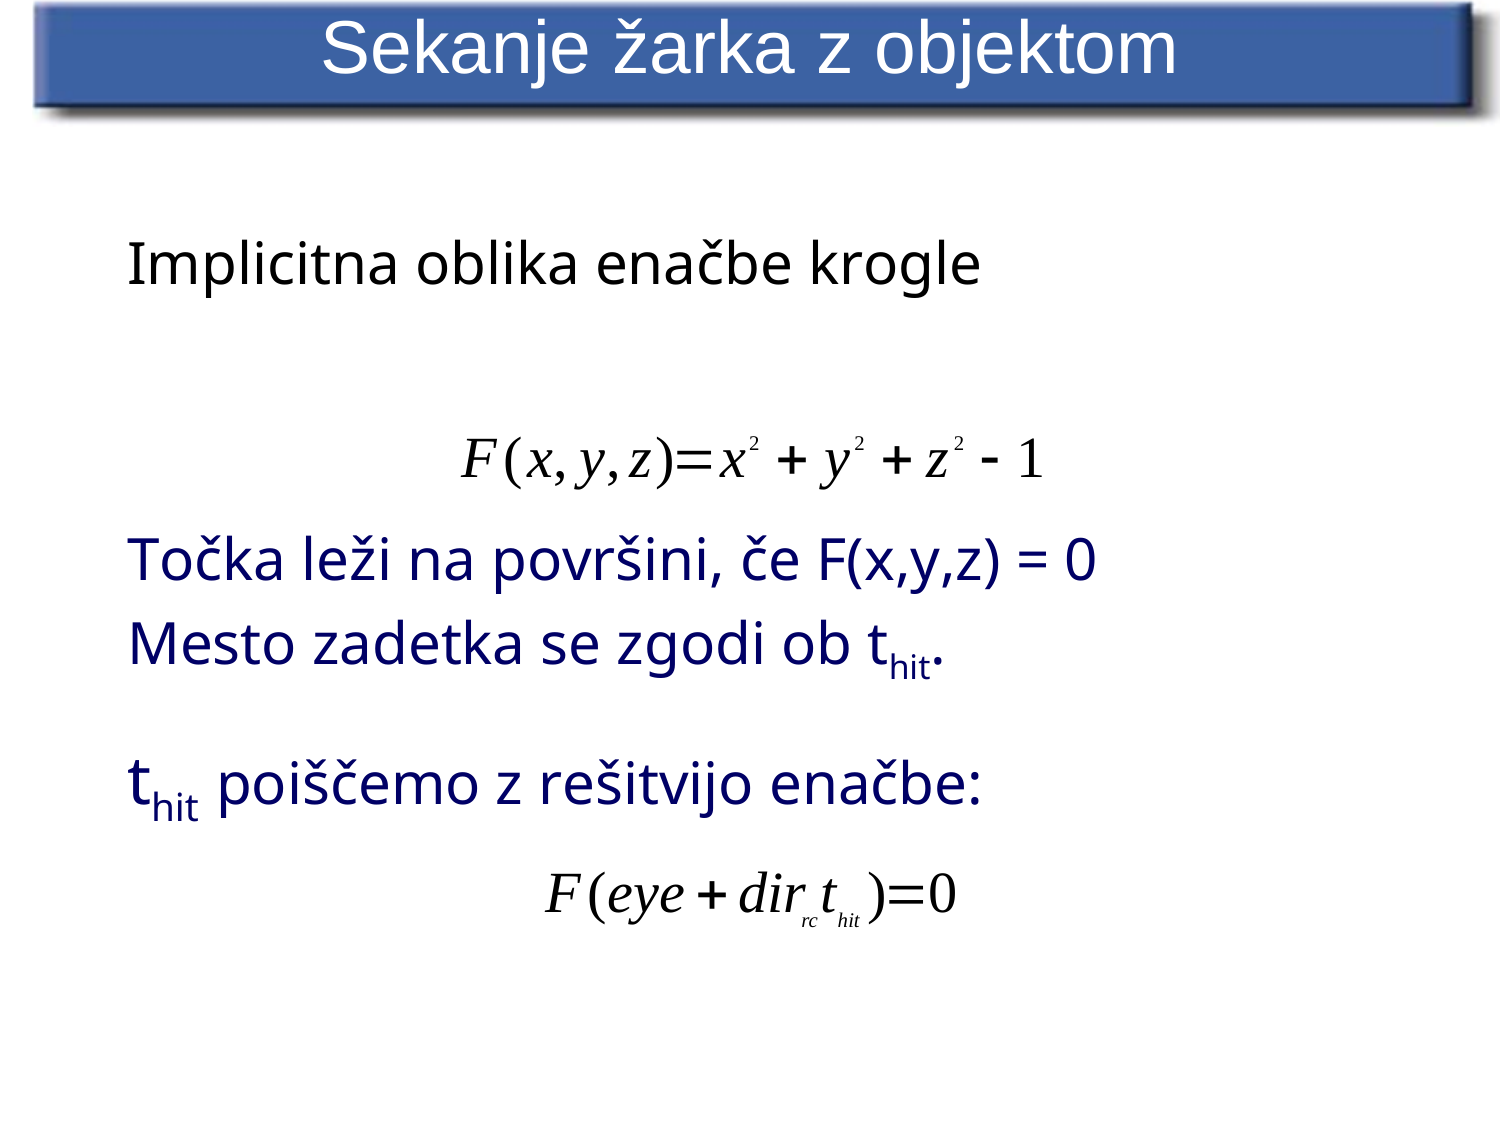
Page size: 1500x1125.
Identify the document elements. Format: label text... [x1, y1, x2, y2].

picture [32, 0, 1500, 127]
title Sekanje žarka z objektom [112, 0, 1388, 97]
chart [456, 427, 1044, 496]
text_box thit poiščemo z rešitvijo enačbe: [112, 730, 1404, 840]
list Implicitna oblika enačbe krogle [112, 218, 1388, 320]
chart [540, 862, 960, 934]
text_box Točka leži na površini, če F(x,y,z) = 0 Mesto zadetka se zgodi ob thit. [112, 514, 1404, 730]
